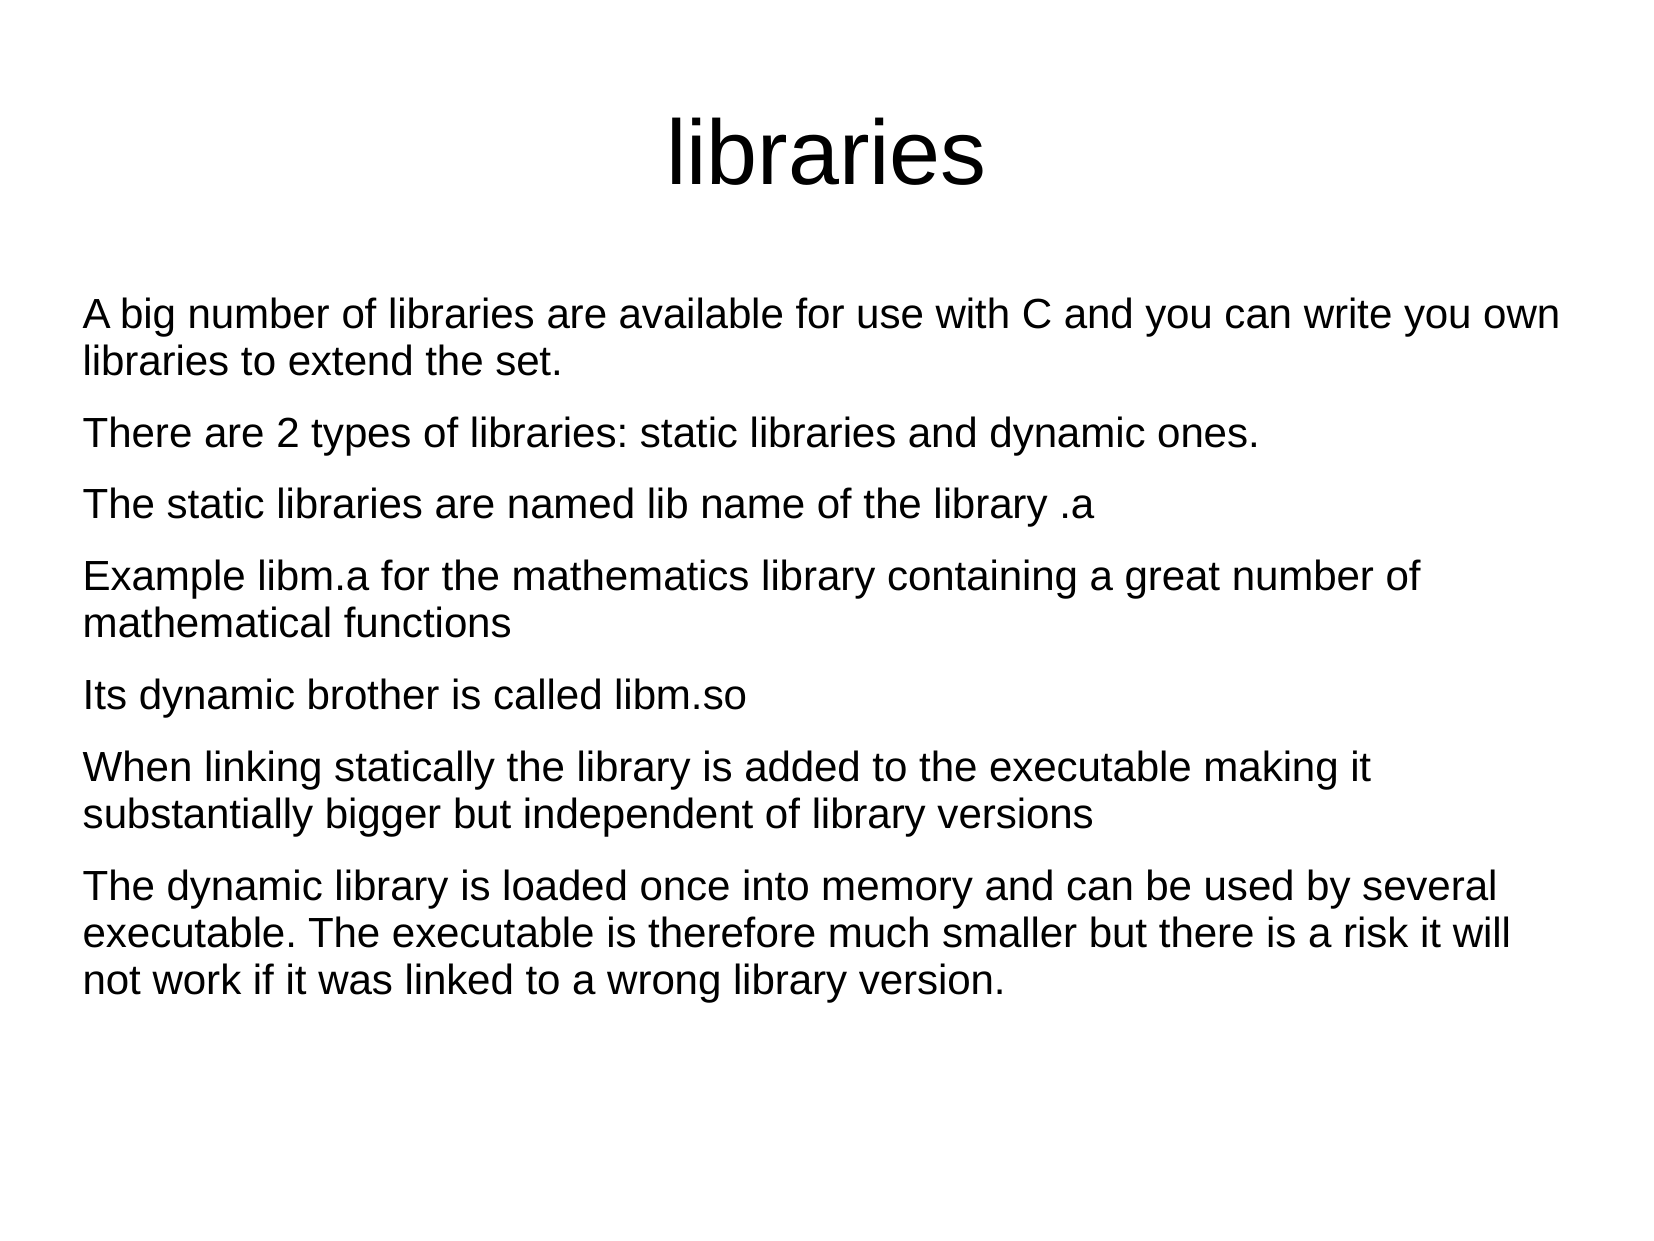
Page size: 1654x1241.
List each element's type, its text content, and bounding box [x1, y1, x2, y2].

title libraries [82, 49, 1571, 257]
list A big number of libraries are available for use with C and you can write you own libraries to extend the set. There are 2 types of libraries: static libraries and dynamic ones. The static libraries are named lib name of the library .a Example libm.a for the mathematics library containing a great number of mathematical functions Its dynamic brother is called libm.so When linking statically the library is added to the executable making it substantially bigger but independent of library versions The dynamic library is loaded once into memory and can be used by several executable. The executable is therefore much smaller but there is a risk it will not work if it was linked to a wrong library version. [82, 290, 1571, 1010]
